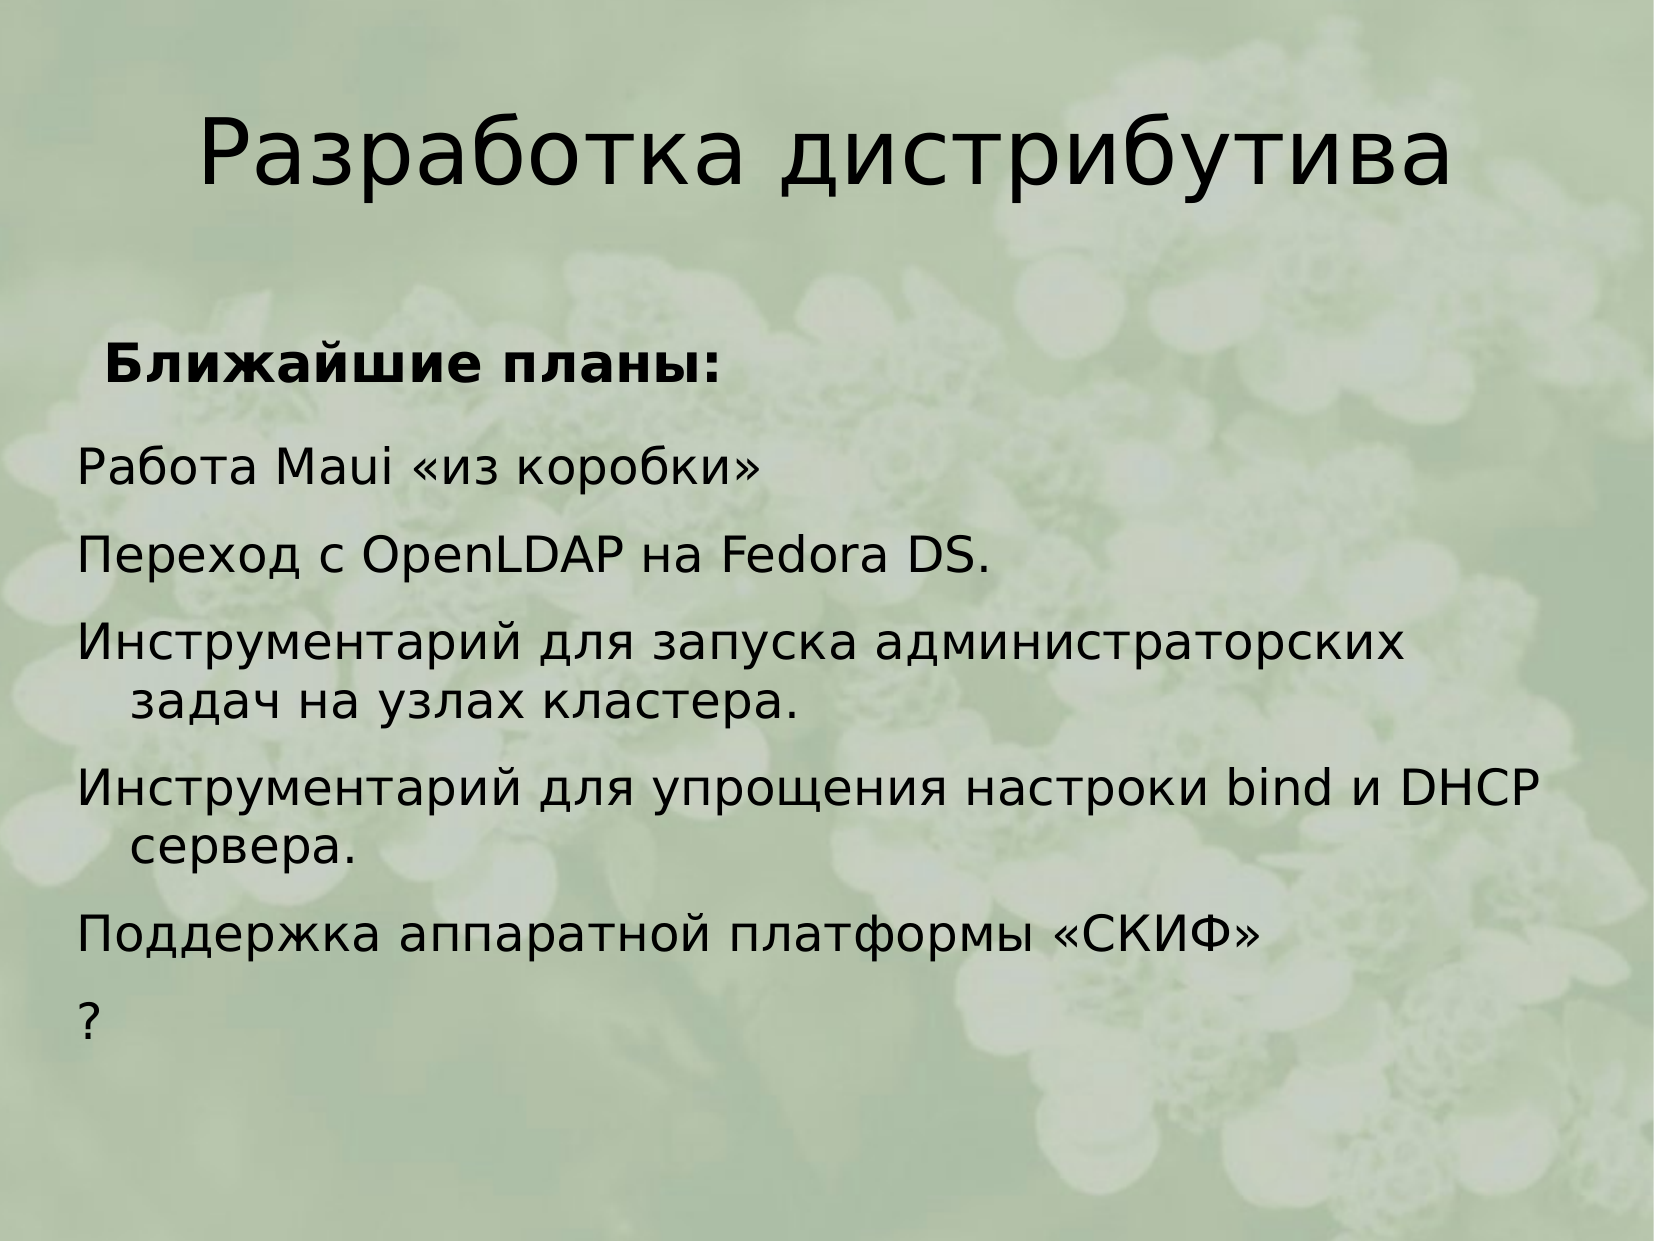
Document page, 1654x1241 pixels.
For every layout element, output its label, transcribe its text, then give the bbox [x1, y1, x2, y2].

text_box Ближайшие планы: [88, 324, 739, 403]
title Разработка дистрибутива [82, 49, 1571, 257]
list Работа Maui «из коробки» Переход с OpenLDAP на Fedora DS. Инструментарий для запуска администраторских задач на узлах кластера. Инструментарий для упрощения настроки bind и DHCP сервера. Поддержка аппаратной платформы «СКИФ» ? [59, 437, 1548, 1052]
picture [0, 0, 1654, 1241]
